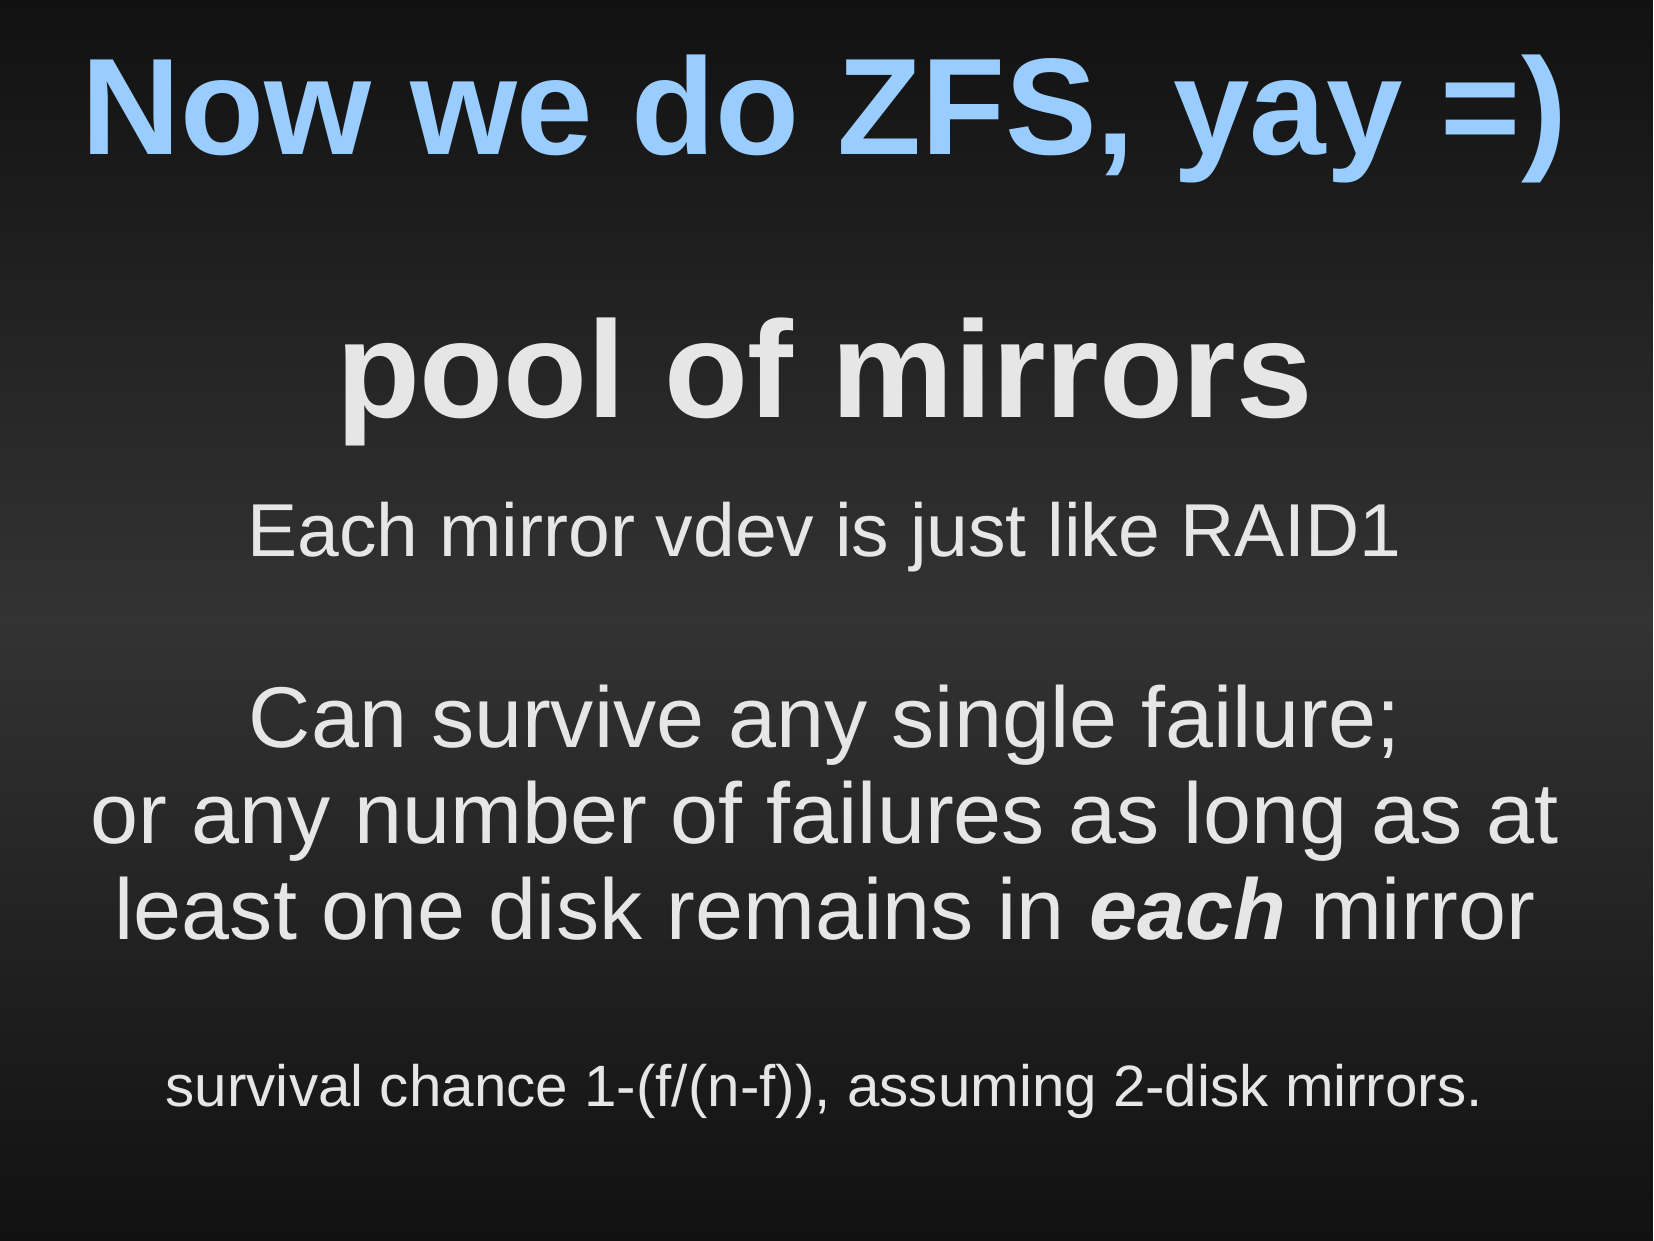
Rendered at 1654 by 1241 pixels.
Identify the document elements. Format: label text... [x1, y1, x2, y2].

title Now we do ZFS, yay =) [0, 2, 1651, 211]
title pool of mirrors Each mirror vdev is just like RAID1 Can survive any single failure; or any number of failures as long as at least one disk remains in each mirror survival chance 1-(f/(n-f)), assuming 2-disk mirrors. [0, 284, 1651, 1241]
